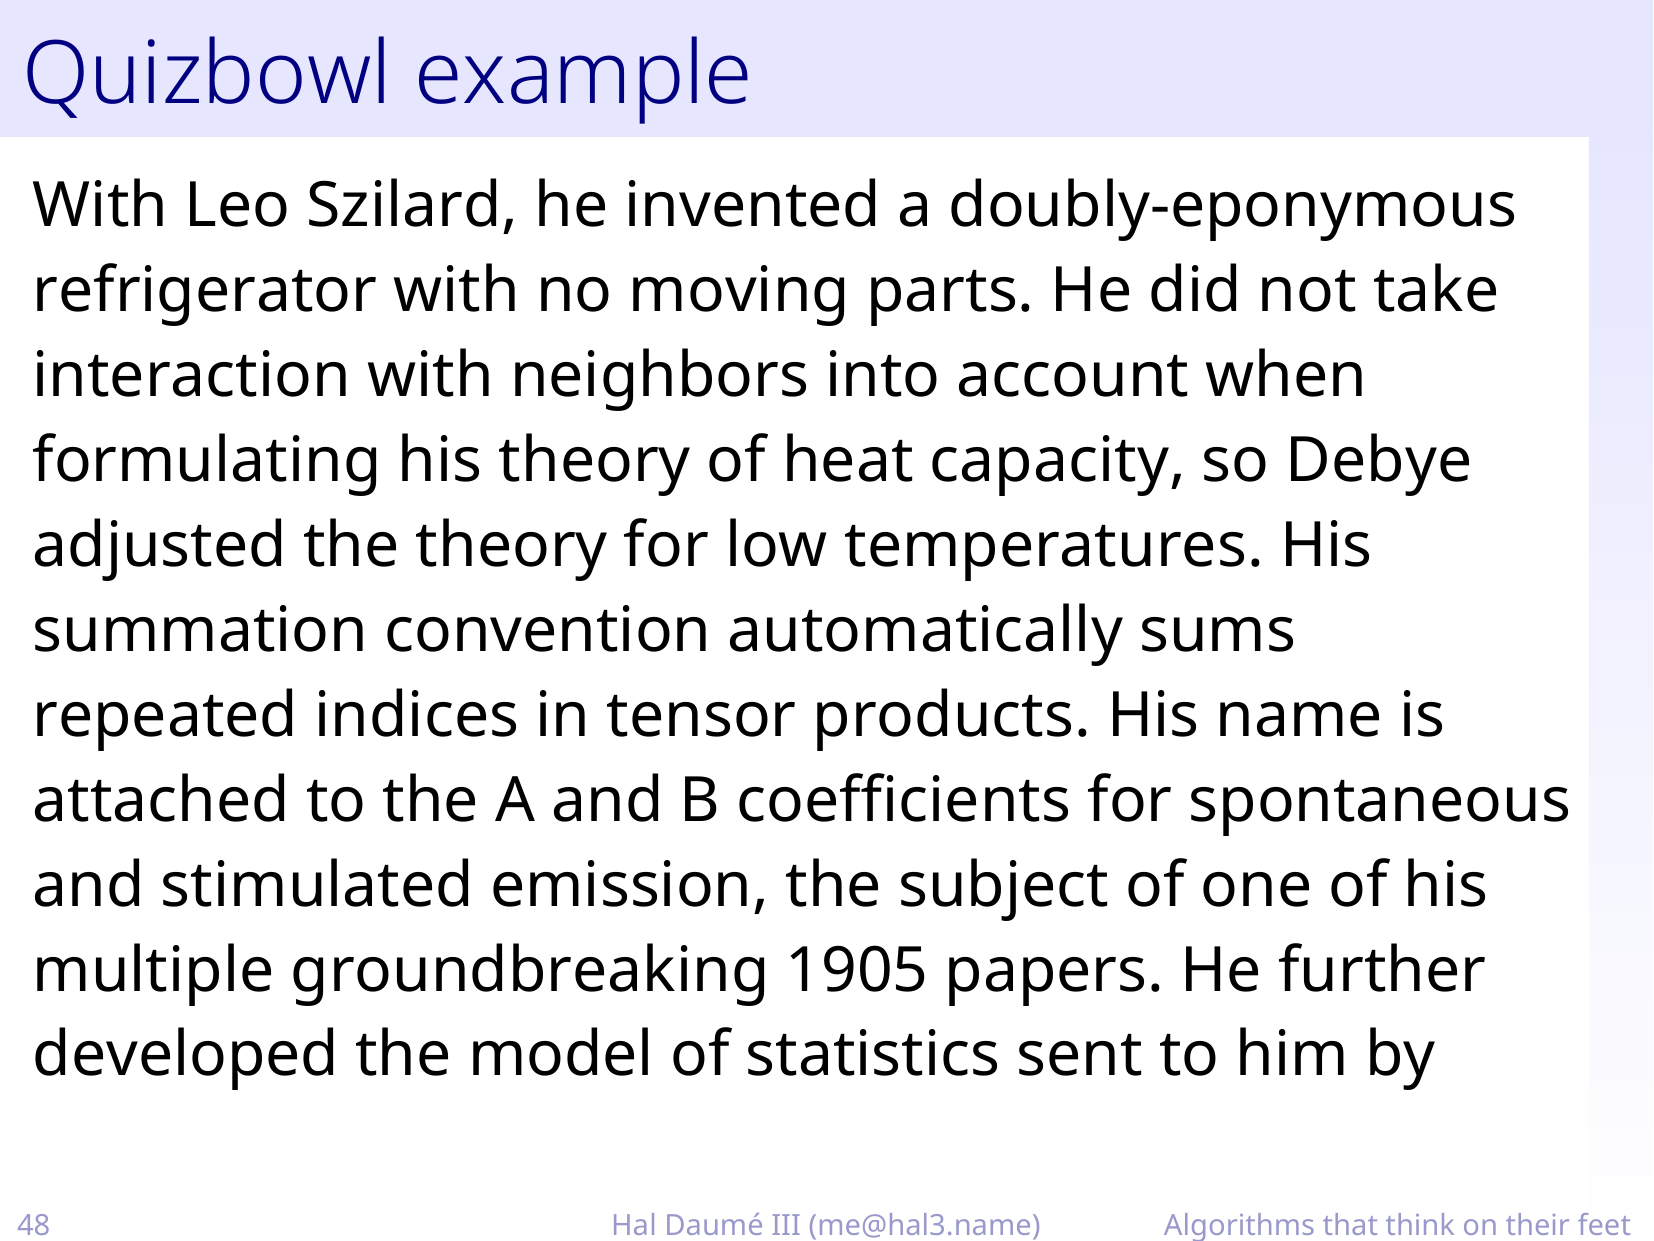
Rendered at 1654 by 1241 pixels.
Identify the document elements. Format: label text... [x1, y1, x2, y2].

list With Leo Szilard, he invented a doubly-eponymous refrigerator with no moving parts. He did not take interaction with neighbors into account when formulating his theory of heat capacity, so Debye adjusted the theory for low temperatures. His summation convention automatically sums repeated indices in tensor products. His name is attached to the A and B coefficients for spontaneous and stimulated emission, the subject of one of his multiple groundbreaking 1905 papers. He further developed the model of statistics sent to him by [32, 159, 1575, 880]
title Quizbowl example [22, 8, 1639, 131]
